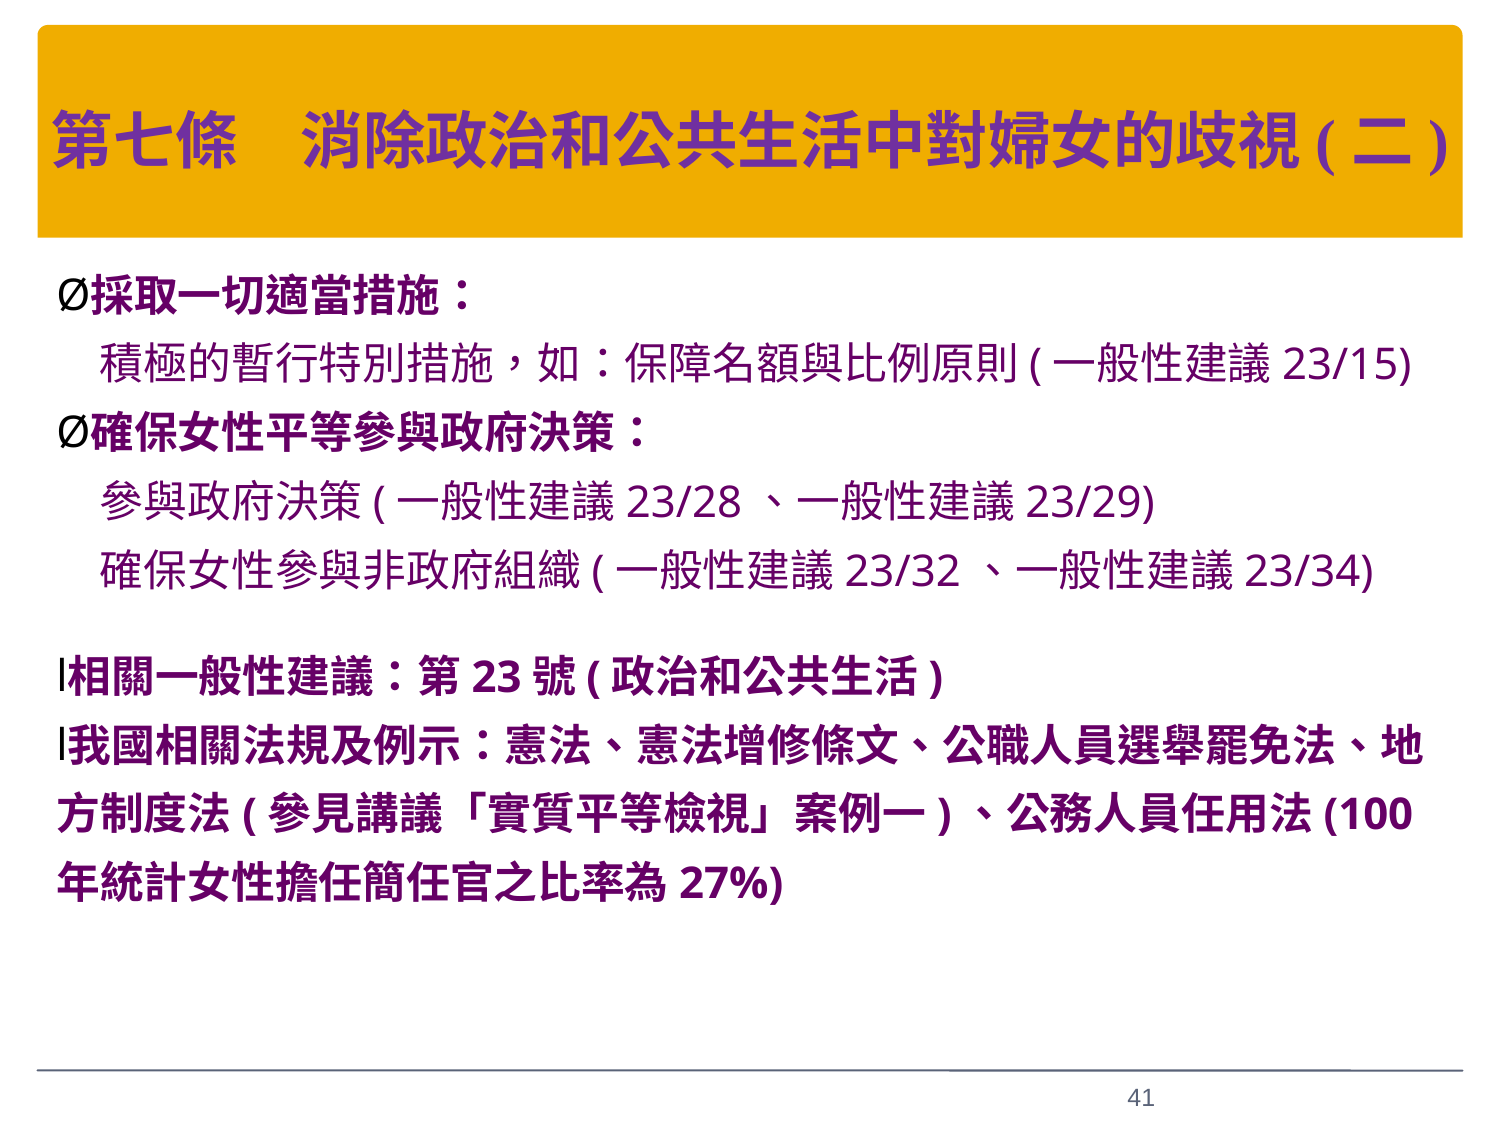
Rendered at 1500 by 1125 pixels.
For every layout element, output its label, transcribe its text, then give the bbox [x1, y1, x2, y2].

text_box <編號> [1112, 1069, 1463, 1123]
title 第七條 消除政治和公共生活中對婦女的歧視(二) [29, 45, 1471, 233]
text_box 採取一切適當措施： 積極的暫行特別措施，如：保障名額與比例原則(一般性建議23/15) 確保女性平等參與政府決策： 參與政府決策(一般性建議23/28、一般性建議23/29) 確保女性參與非政府組織(一般性建議23/32、一般性建議23/34) 相關一般性建議：第23號(政治和公共生活) 我國相關法規及例示：憲法、憲法增修條文、公職人員選舉罷免法、地方制度法(參見講議「實質平等檢視」案例一)、公務人員任用法(100年統計女性擔任簡任官之比率為27%) [41, 244, 1471, 915]
